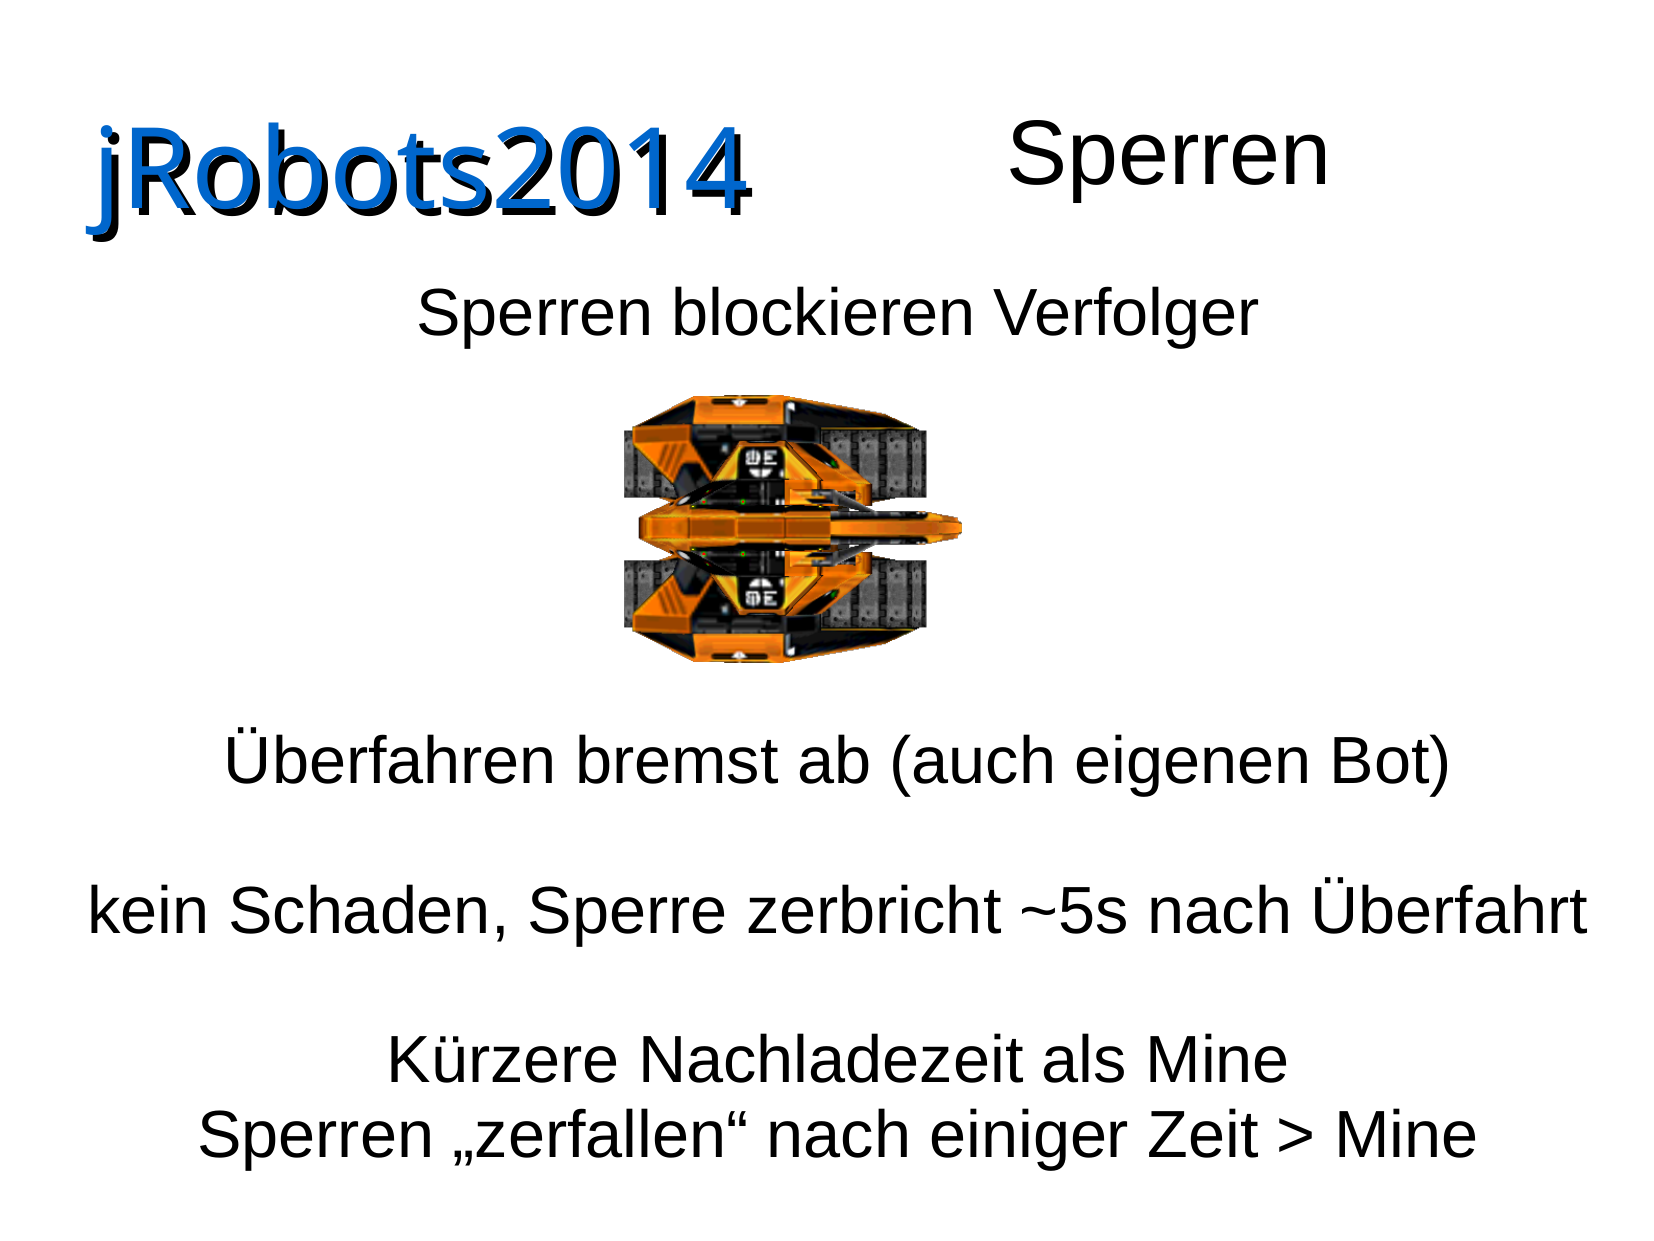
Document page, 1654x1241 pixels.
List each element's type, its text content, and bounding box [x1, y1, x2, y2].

title Sperren [767, 49, 1571, 257]
subtitle Sperren blockieren Verfolger Überfahren bremst ab (auch eigenen Bot) kein Schaden, Sperre zerbricht ~5s nach Überfahrt Kürzere Nachladezeit als Mine Sperren „zerfallen“ nach einiger Zeit > Mine [82, 265, 1595, 1182]
